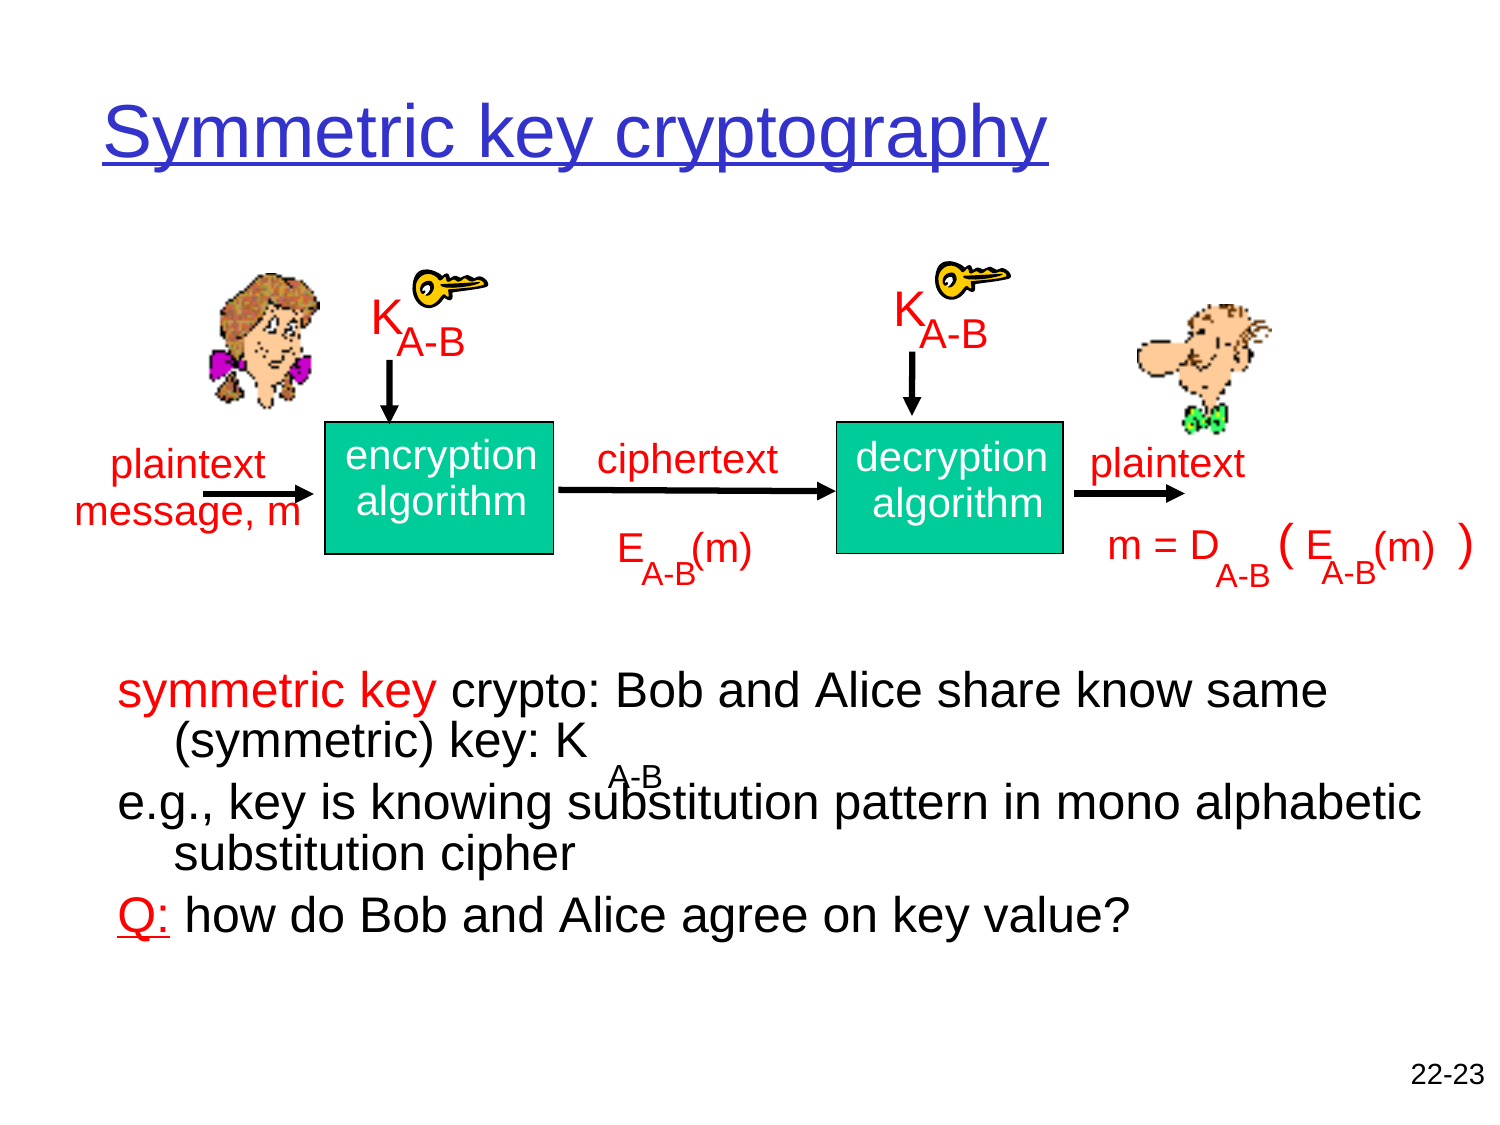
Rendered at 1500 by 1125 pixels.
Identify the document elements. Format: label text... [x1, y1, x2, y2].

text_box m = D ( E ) [1196, 533, 1213, 556]
picture [934, 260, 1011, 301]
text_box A-B [381, 311, 481, 374]
picture [205, 273, 320, 415]
title Symmetric key cryptography [87, 37, 1363, 225]
text_box A-B [593, 751, 679, 804]
text_box m = D ( E ) [1092, 506, 1500, 578]
text_box A-B [1200, 550, 1287, 603]
text_box plaintext message, m [59, 433, 317, 542]
text_box encryption algorithm [330, 423, 554, 533]
list symmetric key crypto: Bob and Alice share know same (symmetric) key: K e.g., key is knowing substitution pattern in mono alphabetic substitution cipher Q: how do Bob and Alice agree on key value? [102, 659, 1451, 985]
text_box A-B [904, 303, 1004, 366]
text_box A-B [1306, 578, 1392, 600]
text_box decryption algorithm [840, 425, 1076, 535]
text_box E (m) [602, 516, 769, 579]
picture [411, 268, 489, 309]
picture [1137, 304, 1272, 441]
text_box ciphertext [581, 428, 793, 487]
text_box K [878, 273, 942, 345]
text_box plaintext [1076, 431, 1261, 494]
text_box A-B [626, 548, 712, 601]
text_box K [355, 281, 419, 353]
